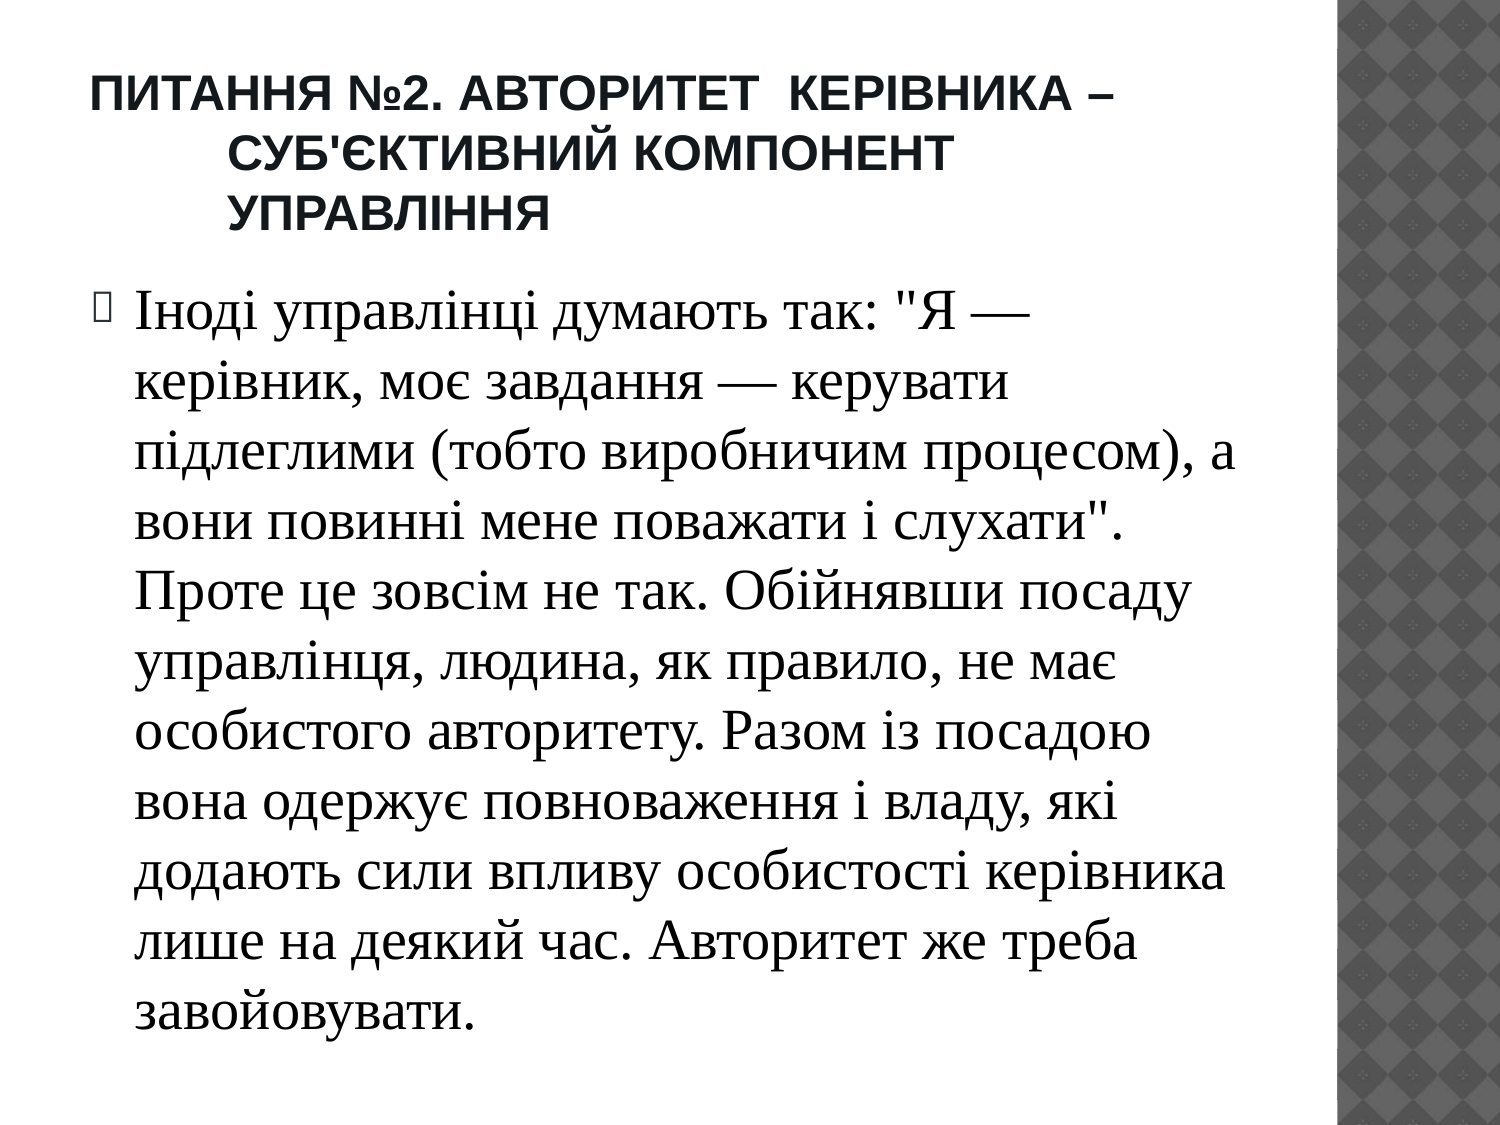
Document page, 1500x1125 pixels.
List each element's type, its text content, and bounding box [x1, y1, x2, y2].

title ПИТАННЯ №2. АВТОРИТЕТ КЕРІВНИКА – СУБ'ЄКТИВНИЙ КОМПОНЕНТ УПРАВЛІННЯ [75, 52, 1263, 240]
list Іноді управлінці думають так: "Я — керівник, моє завдання — керу­вати підлеглими (тобто виробничим процесом), а вони повинні мене поважати і слухати". Проте це зовсім не так. Обійнявши посаду управлінця, людина, як правило, не має особистого авторитету. Разом із посадою вона одержує повноваження і владу, які додають сили впливу особистості керівника лише на деякий час. Авторитет же треба завойовувати. [75, 264, 1263, 1059]
picture [1337, 0, 1500, 1125]
